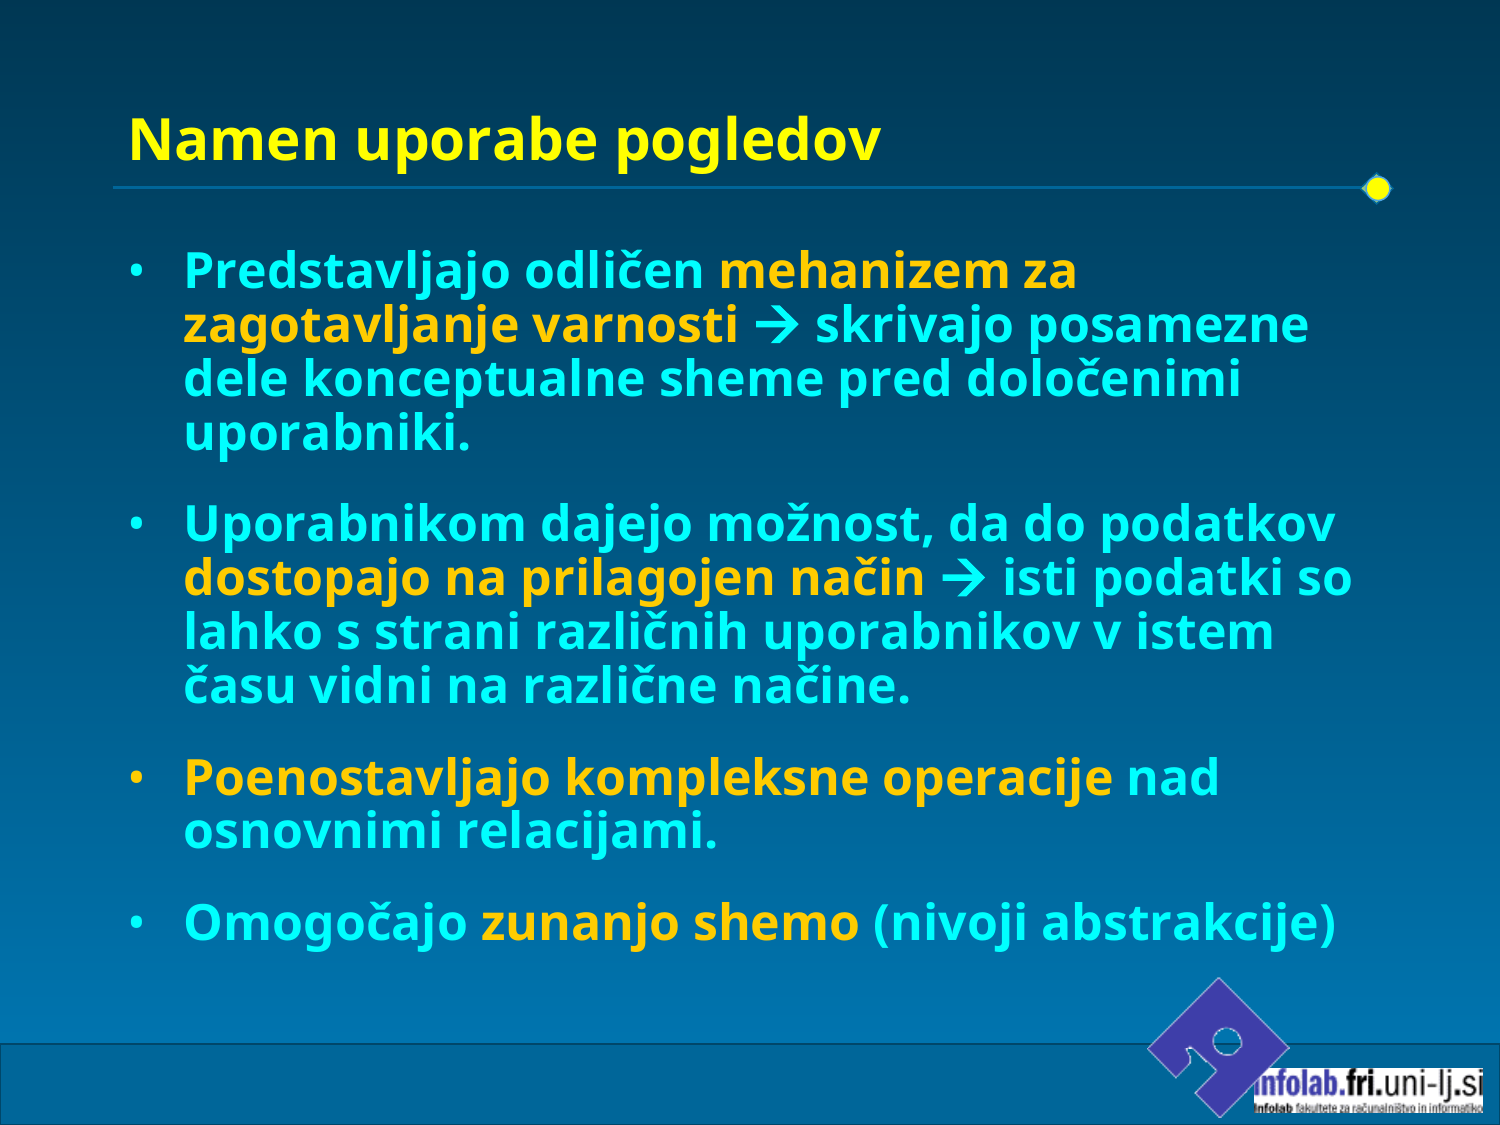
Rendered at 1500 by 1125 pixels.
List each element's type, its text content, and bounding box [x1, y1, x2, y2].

picture [1149, 978, 1482, 1117]
title Namen uporabe pogledov [112, 94, 1388, 181]
list Predstavljajo odličen mehanizem za zagotavljanje varnosti  skrivajo posamezne dele konceptualne sheme pred določenimi uporabniki. Uporabnikom dajejo možnost, da do podatkov dostopajo na prilagojen način  isti podatki so lahko s strani različnih uporabnikov v istem času vidni na različne načine. Poenostavljajo kompleksne operacije nad osnovnimi relacijami. Omogočajo zunanjo shemo (nivoji abstrakcije) [112, 237, 1388, 963]
